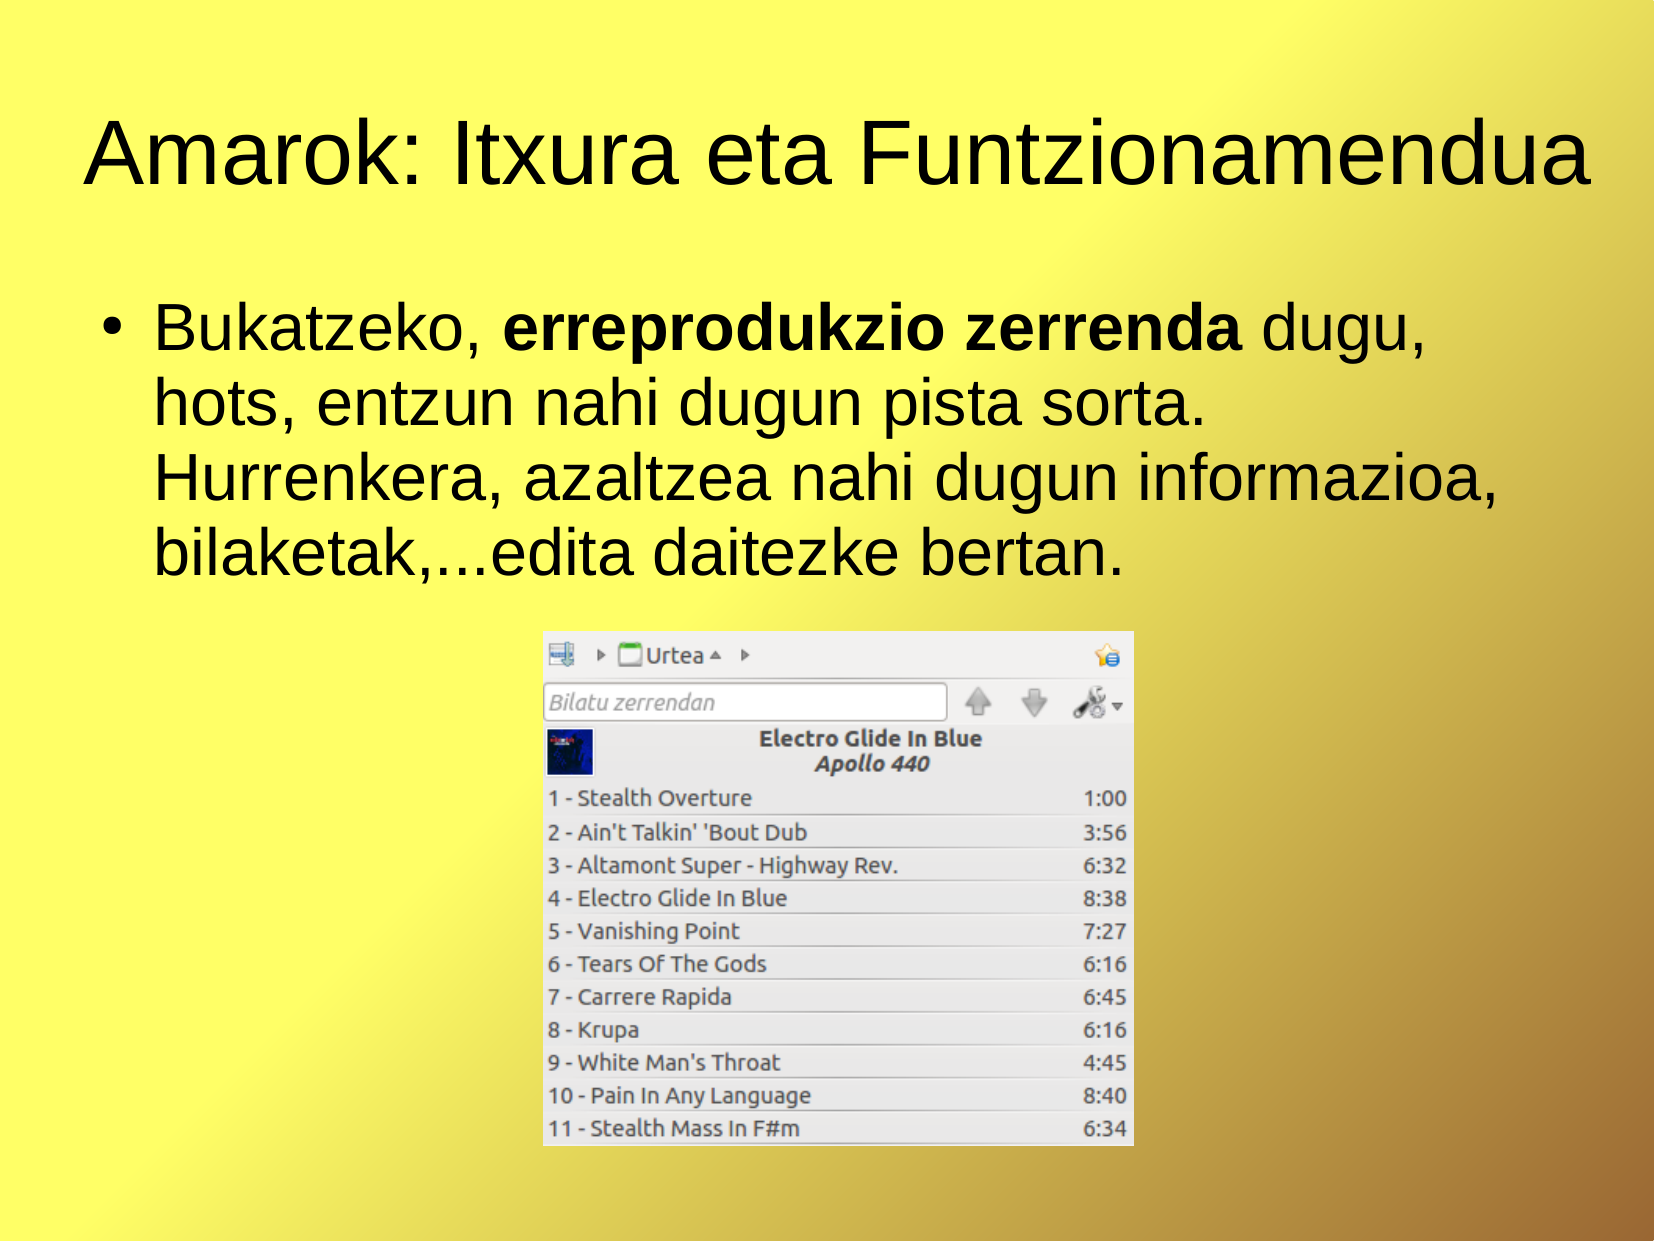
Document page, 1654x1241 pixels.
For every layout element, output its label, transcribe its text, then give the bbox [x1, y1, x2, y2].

title Amarok: Itxura eta Funtzionamendua [70, 49, 1607, 257]
list Bukatzeko, erreprodukzio zerrenda dugu, hots, entzun nahi dugun pista sorta. Hurrenkera, azaltzea nahi dugun informazioa, bilaketak,...edita daitezke bertan. [82, 290, 1538, 1010]
picture [543, 631, 1134, 1146]
